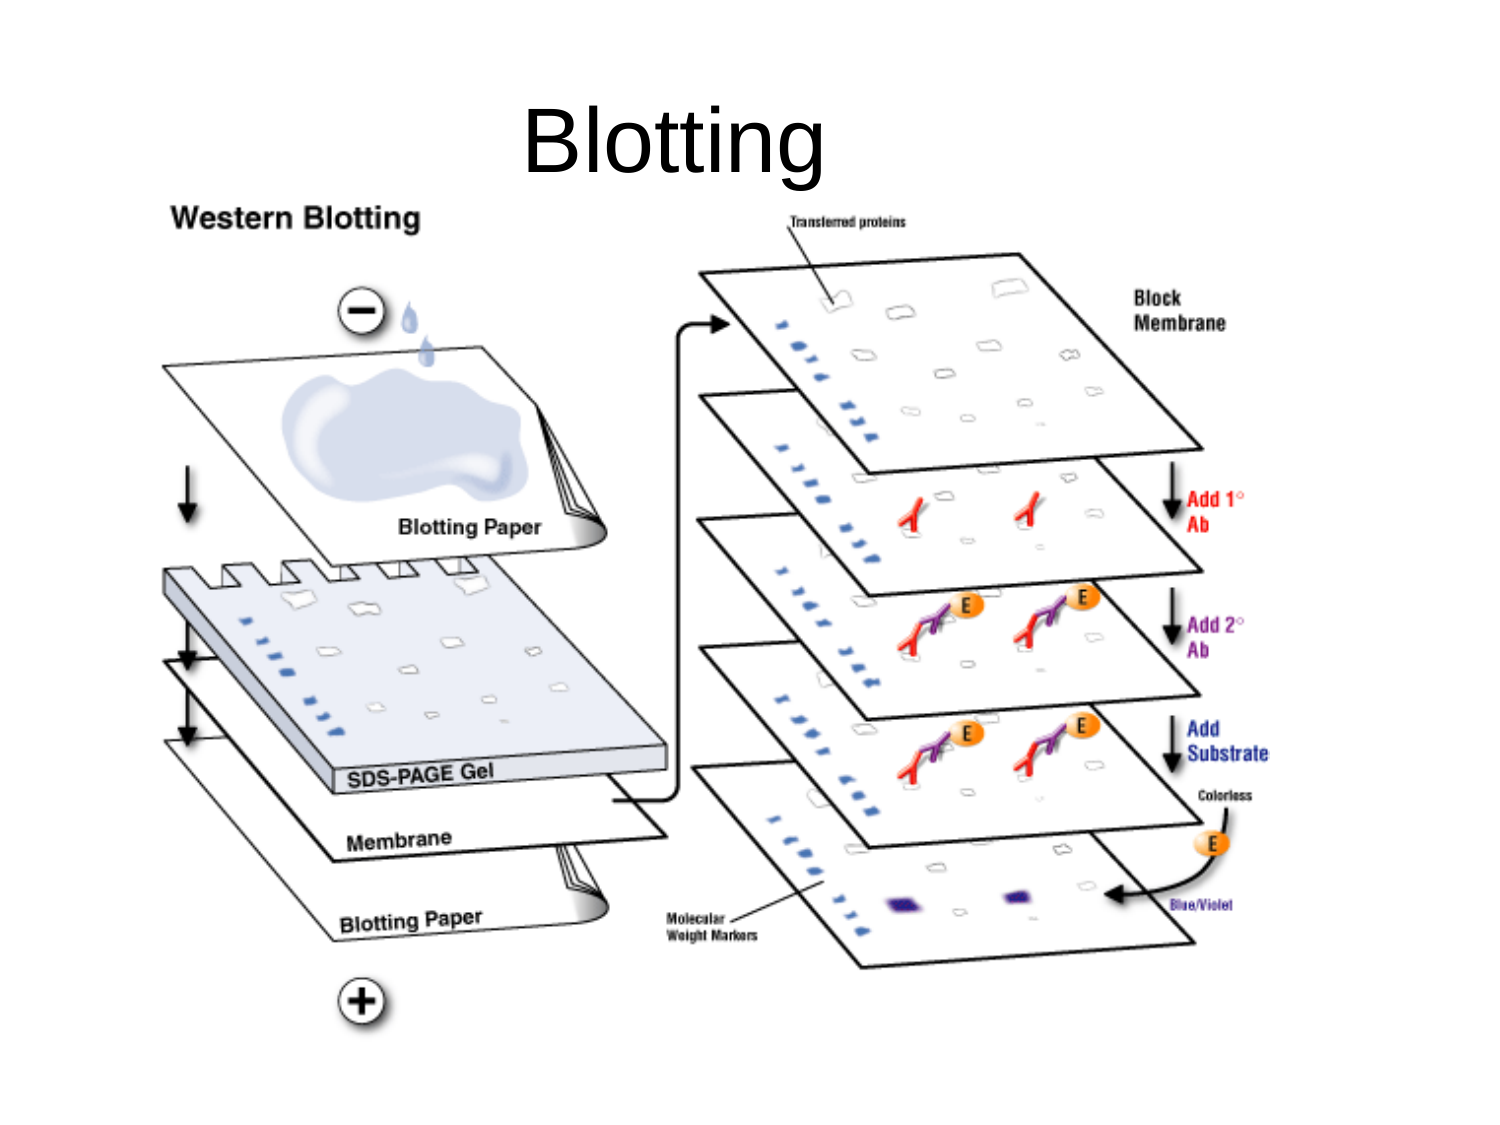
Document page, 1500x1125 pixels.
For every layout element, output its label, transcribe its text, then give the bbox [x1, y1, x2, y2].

picture [64, 198, 1270, 1043]
text_box Blotting [0, 45, 1351, 233]
